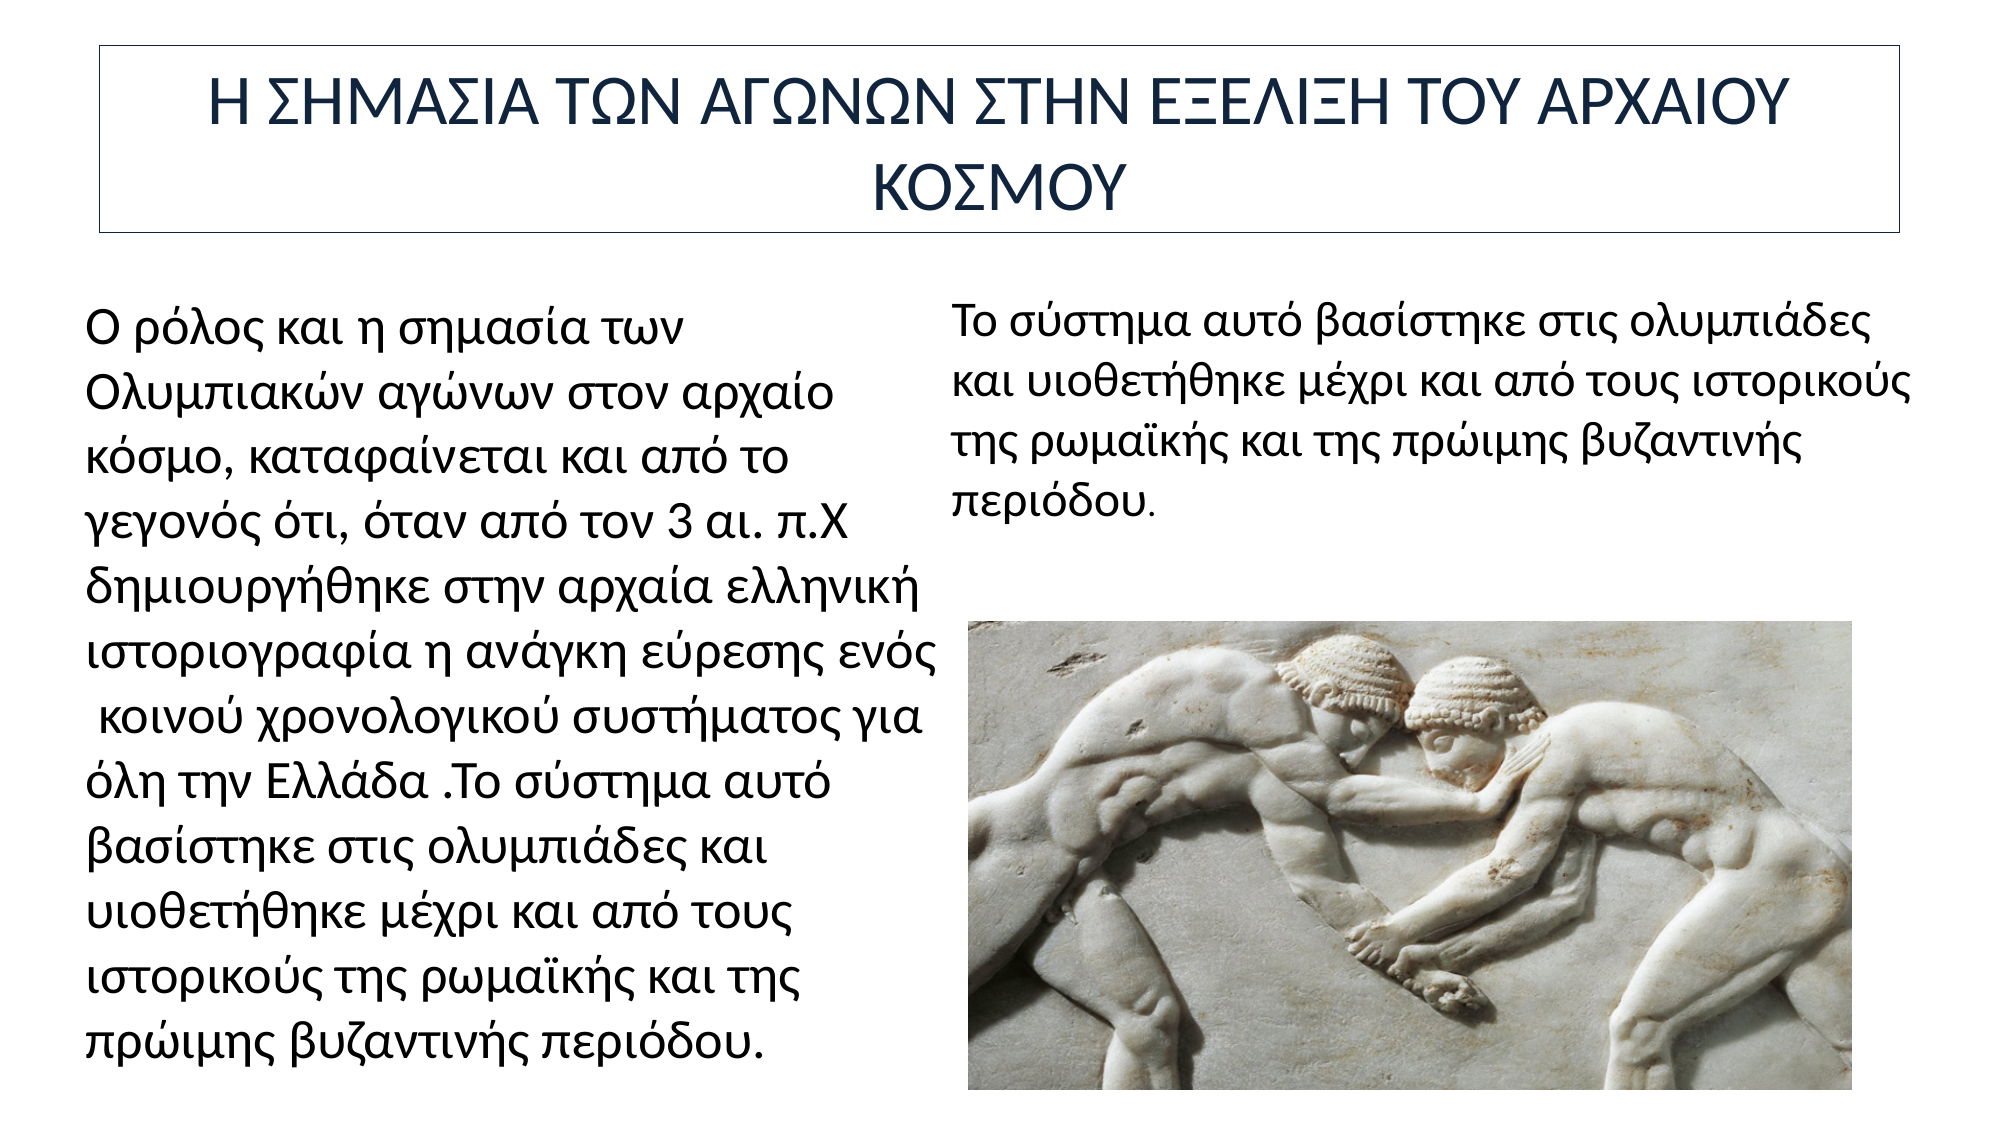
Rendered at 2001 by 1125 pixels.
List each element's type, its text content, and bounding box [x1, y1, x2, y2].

picture [968, 621, 1852, 1090]
text_box Το σύστημα αυτό βασίστηκε στις ολυμπιάδες και υιοθετήθηκε μέχρι και από τους ιστορικούς της ρωμαϊκής και της πρώιμης βυζαντινής περιόδου. [936, 278, 1937, 534]
list Ο ρόλος και η σημασία των Ολυμπιακών αγώνων στον αρχαίο κόσμο, καταφαίνεται και από το γεγονός ότι, όταν από τον 3 αι. π.Χ δημιουργήθηκε στην αρχαία ελληνική ιστοριογραφία η ανάγκη εύρεσης ενός κοινού χρονολογικού συστήματος για όλη την Ελλάδα .Το σύστημα αυτό βασίστηκε στις ολυμπιάδες και υιοθετήθηκε μέχρι και από τους ιστορικούς της ρωμαϊκής και της πρώιμης βυζαντινής περιόδου. [70, 282, 954, 1086]
title Η ΣΗΜΑΣΙΑ ΤΩΝ ΑΓΩΝΩΝ ΣΤΗΝ ΕΞΕΛΙΞΗ ΤΟΥ ΑΡΧΑΙΟΥ ΚΟΣΜΟΥ [99, 45, 1900, 233]
